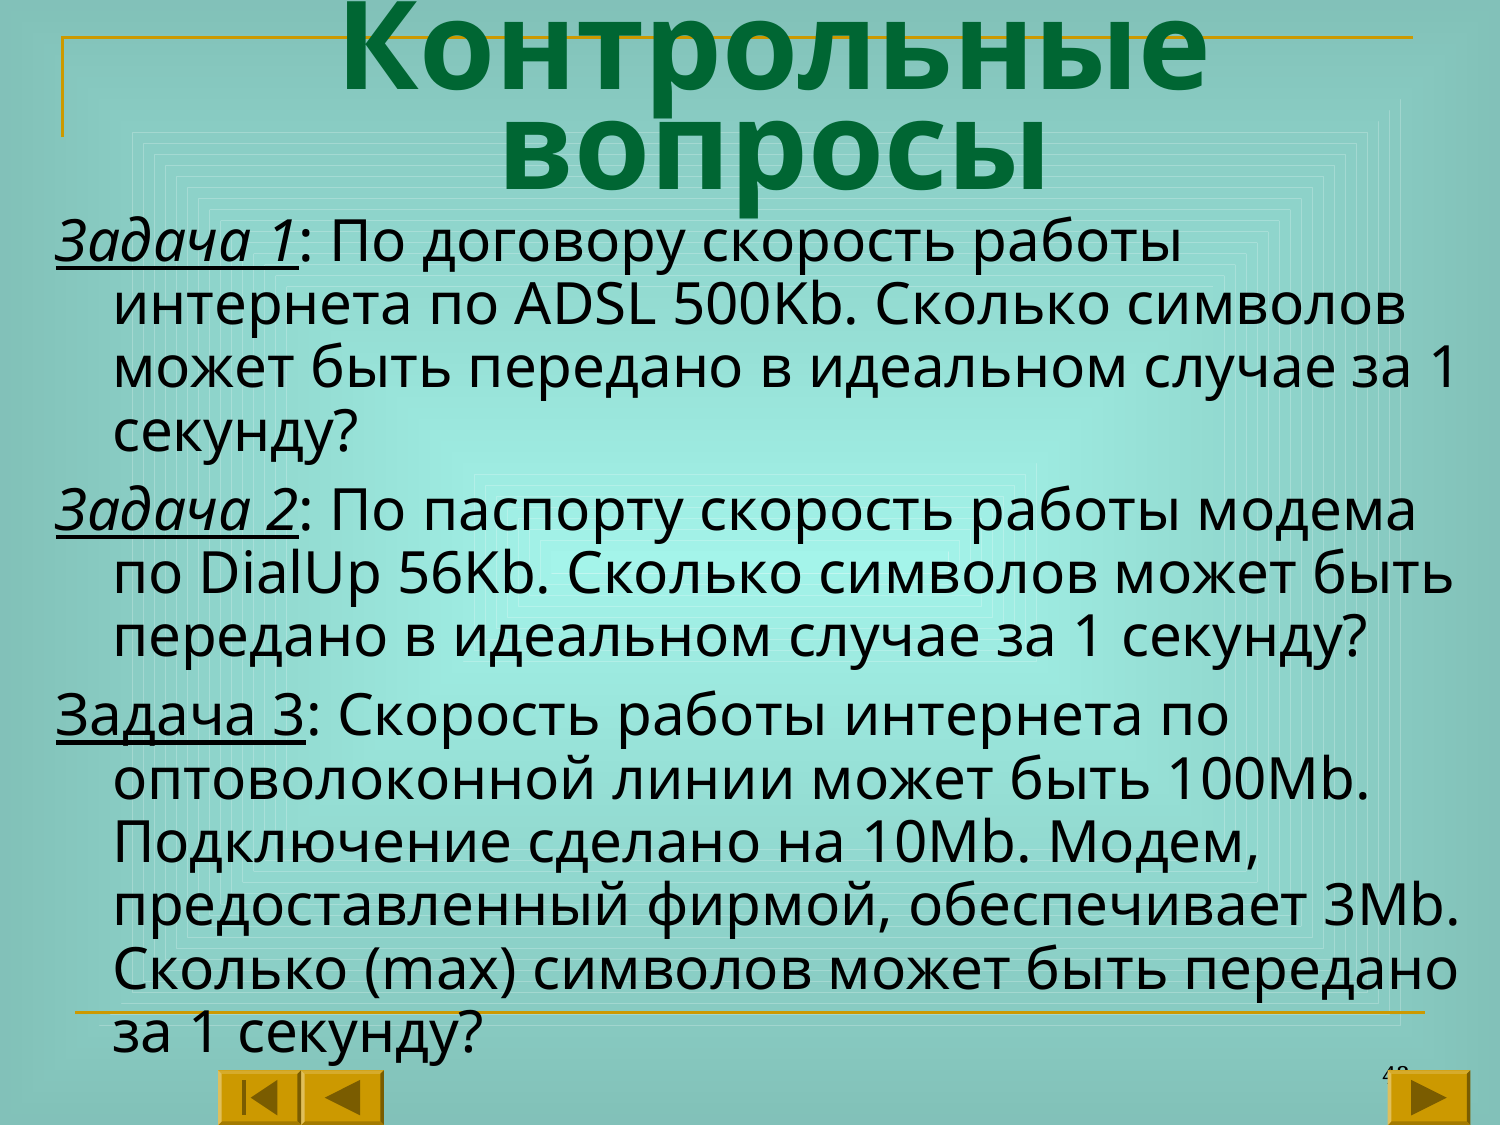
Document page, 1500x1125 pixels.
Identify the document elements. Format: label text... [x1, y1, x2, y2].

text_box [1389, 1070, 1471, 1125]
list Задача 1: По договору скорость работы интернета по АDSL 500Kb. Сколько символов может быть передано в идеальном случае за 1 секунду? Задача 2: По паспорту скорость работы модема по DialUp 56Kb. Сколько символов может быть передано в идеальном случае за 1 секунду? Задача 3: Скорость работы интернета по оптоволоконной линии может быть 100Мb. Подключение сделано на 10Мb. Модем, предоставленный фирмой, обеспечивает 3Мb. Сколько (max) символов может быть передано за 1 секунду? [41, 131, 1500, 1026]
text_box [220, 1070, 302, 1125]
title Контрольные вопросы [74, 1, 1475, 131]
text_box [303, 1070, 384, 1125]
